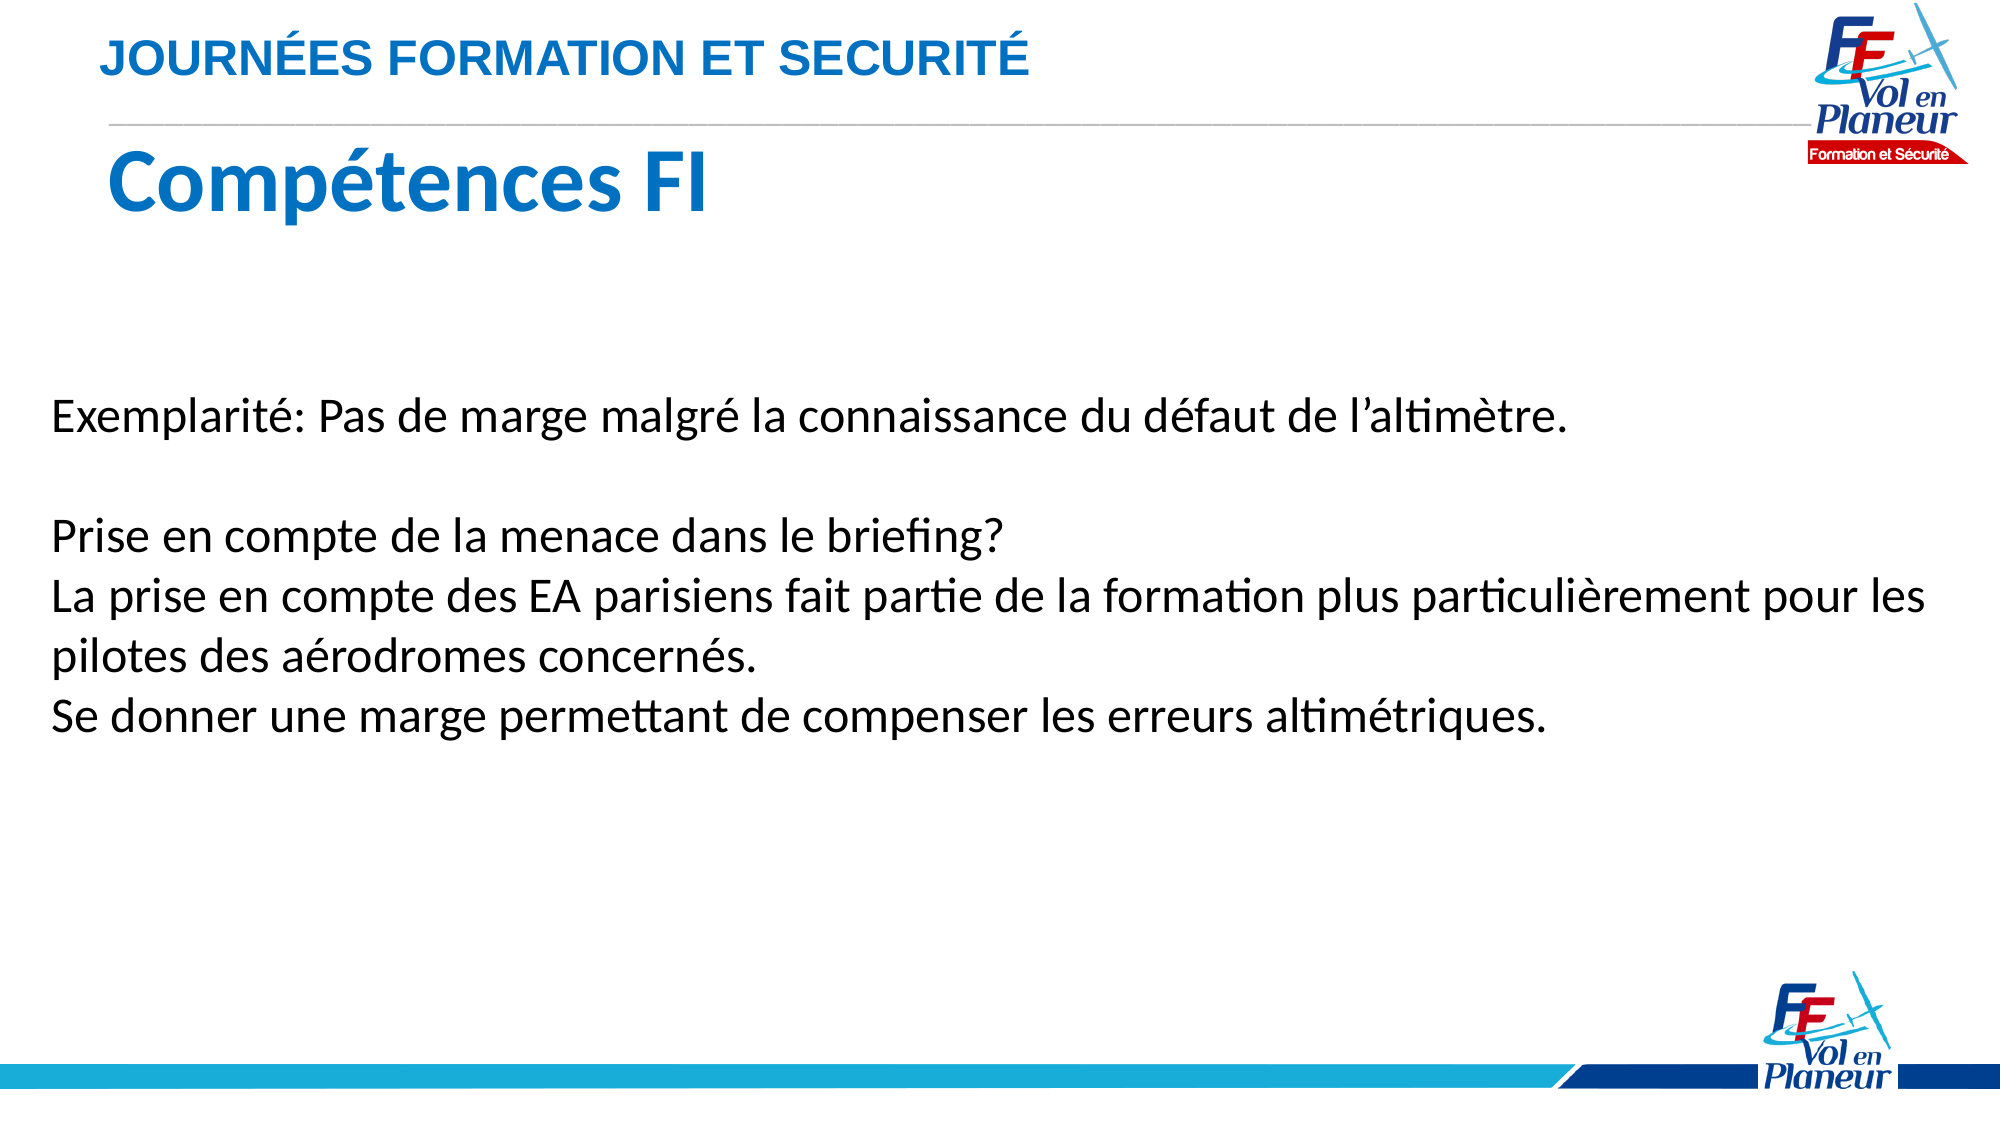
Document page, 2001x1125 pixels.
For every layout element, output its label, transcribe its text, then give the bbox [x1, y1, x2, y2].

text_box Exemplarité: Pas de marge malgré la connaissance du défaut de l’altimètre. Prise en compte de la menace dans le briefing? La prise en compte des EA parisiens fait partie de la formation plus particulièrement pour les pilotes des aérodromes concernés. Se donner une marge permettant de compenser les erreurs altimétriques. [37, 375, 1963, 751]
list JOURNÉES FORMATION ET SECURITÉ [70, 24, 1547, 93]
text_box Compétences FI [93, 112, 1790, 238]
picture [0, 959, 2000, 1125]
picture [1759, 2, 2000, 165]
